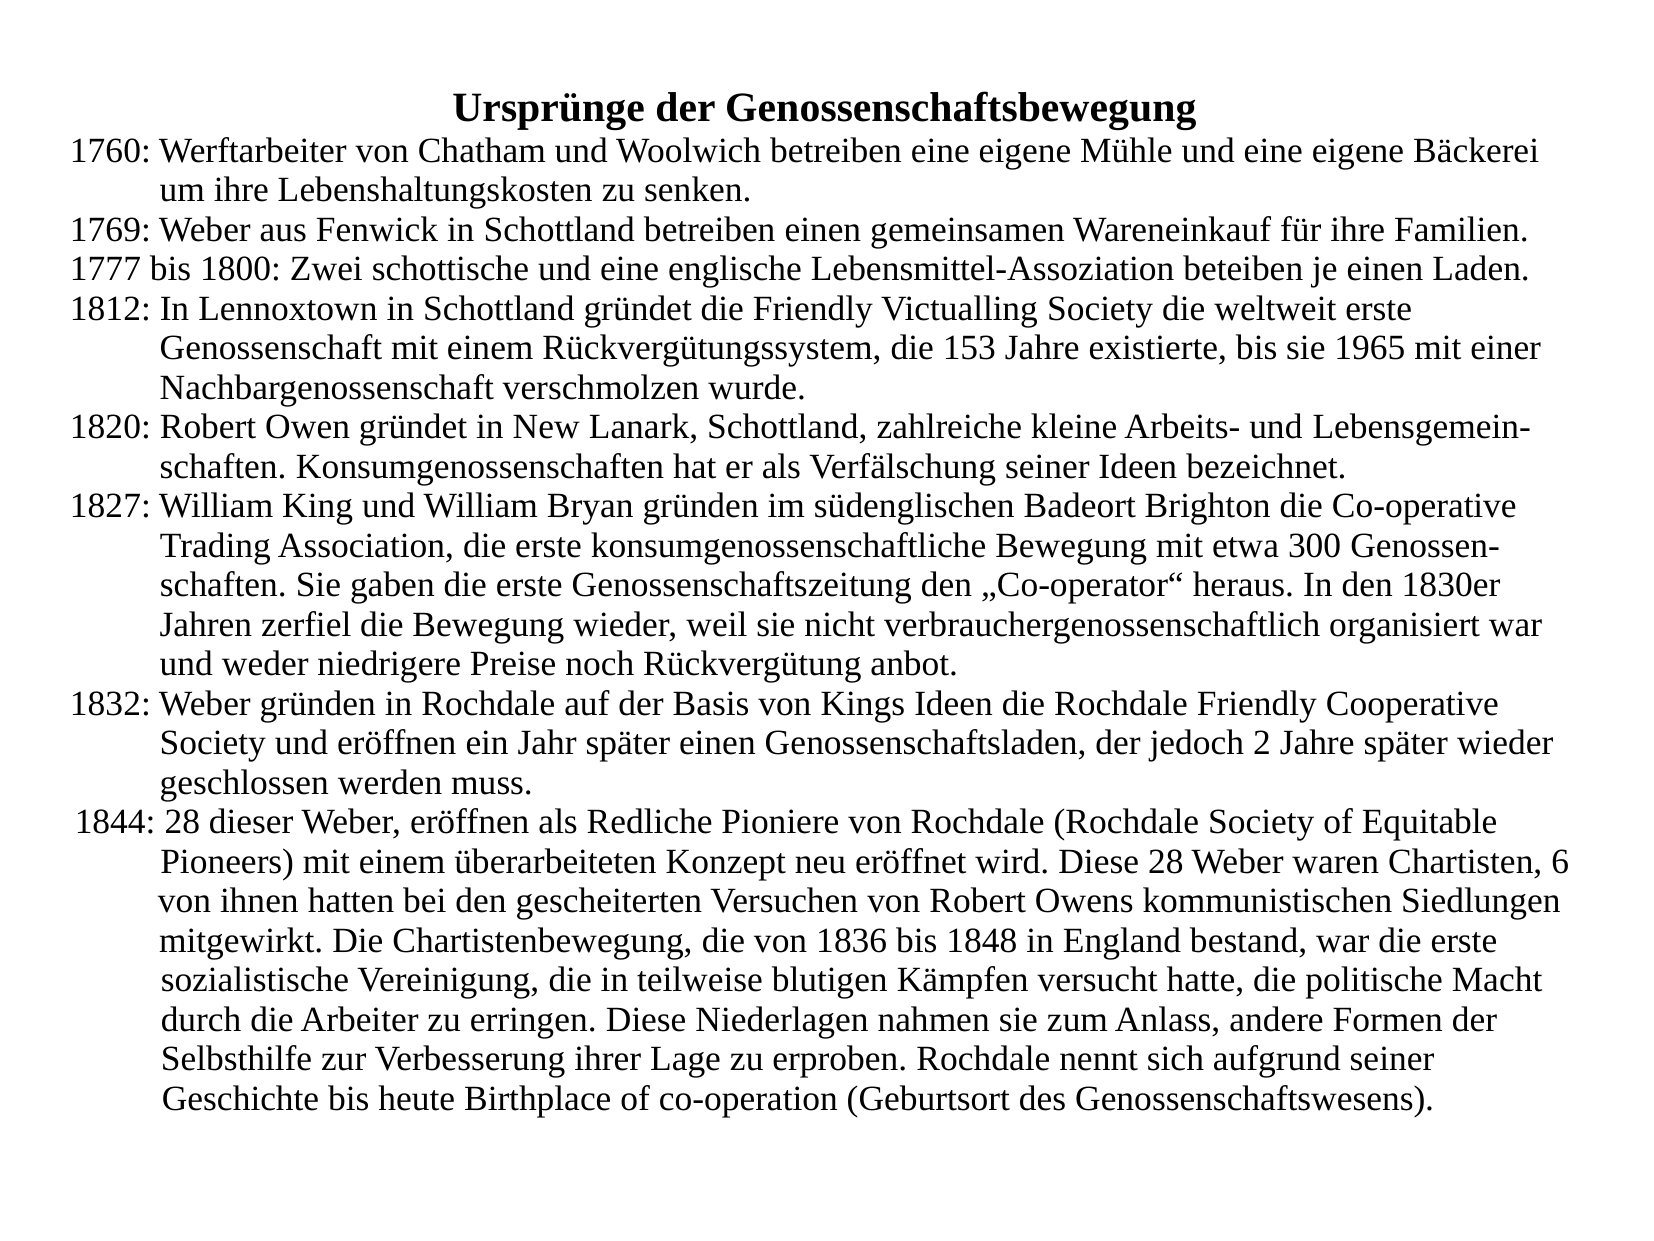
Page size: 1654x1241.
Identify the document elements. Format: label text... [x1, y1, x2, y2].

text_box Ursprünge der Genossenschaftsbewegung 1760: Werftarbeiter von Chatham und Woolwich betreiben eine eigene Mühle und eine eigene Bäckerei um ihre Lebenshaltungskosten zu senken. 1769: Weber aus Fenwick in Schottland betreiben einen gemeinsamen Wareneinkauf für ihre Familien. 1777 bis 1800: Zwei schottische und eine englische Lebensmittel-Assoziation beteiben je einen Laden. 1812: In Lennoxtown in Schottland gründet die Friendly Victualling Society die weltweit erste Genossenschaft mit einem Rückvergütungssystem, die 153 Jahre existierte, bis sie 1965 mit einer Nachbargenossenschaft verschmolzen wurde. 1820: Robert Owen gründet in New Lanark, Schottland, zahlreiche kleine Arbeits- und Lebensgemein- schaften. Konsumgenossenschaften hat er als Verfälschung seiner Ideen bezeichnet. 1827: William King und William Bryan gründen im südenglischen Badeort Brighton die Co-operative Trading Association, die erste konsumgenossenschaftliche Bewegung mit etwa 300 Genossen- schaften. Sie gaben die erste Genossenschaftszeitung den „Co-operator“ heraus. In den 1830er Jahren zerfiel die Bewegung wieder, weil sie nicht verbrauchergenossenschaftlich organisiert war und weder niedrigere Preise noch Rückvergütung anbot. 1832: Weber gründen in Rochdale auf der Basis von Kings Ideen die Rochdale Friendly Cooperative Society und eröffnen ein Jahr später einen Genossenschaftsladen, der jedoch 2 Jahre später wieder geschlossen werden muss. 1844: 28 dieser Weber, eröffnen als Redliche Pioniere von Rochdale (Rochdale Society of Equitable Pioneers) mit einem überarbeiteten Konzept neu eröffnet wird. Diese 28 Weber waren Chartisten, 6 von ihnen hatten bei den gescheiterten Versuchen von Robert Owens kommunistischen Siedlungen mitgewirkt. Die Chartistenbewegung, die von 1836 bis 1848 in England bestand, war die erste sozialistische Vereinigung, die in teilweise blutigen Kämpfen versucht hatte, die politische Macht durch die Arbeiter zu erringen. Diese Niederlagen nahmen sie zum Anlass, andere Formen der Selbsthilfe zur Verbesserung ihrer Lage zu erproben. Rochdale nennt sich aufgrund seiner Geschichte bis heute Birthplace of co-operation (Geburtsort des Genossenschaftswesens). [55, 76, 1595, 1126]
